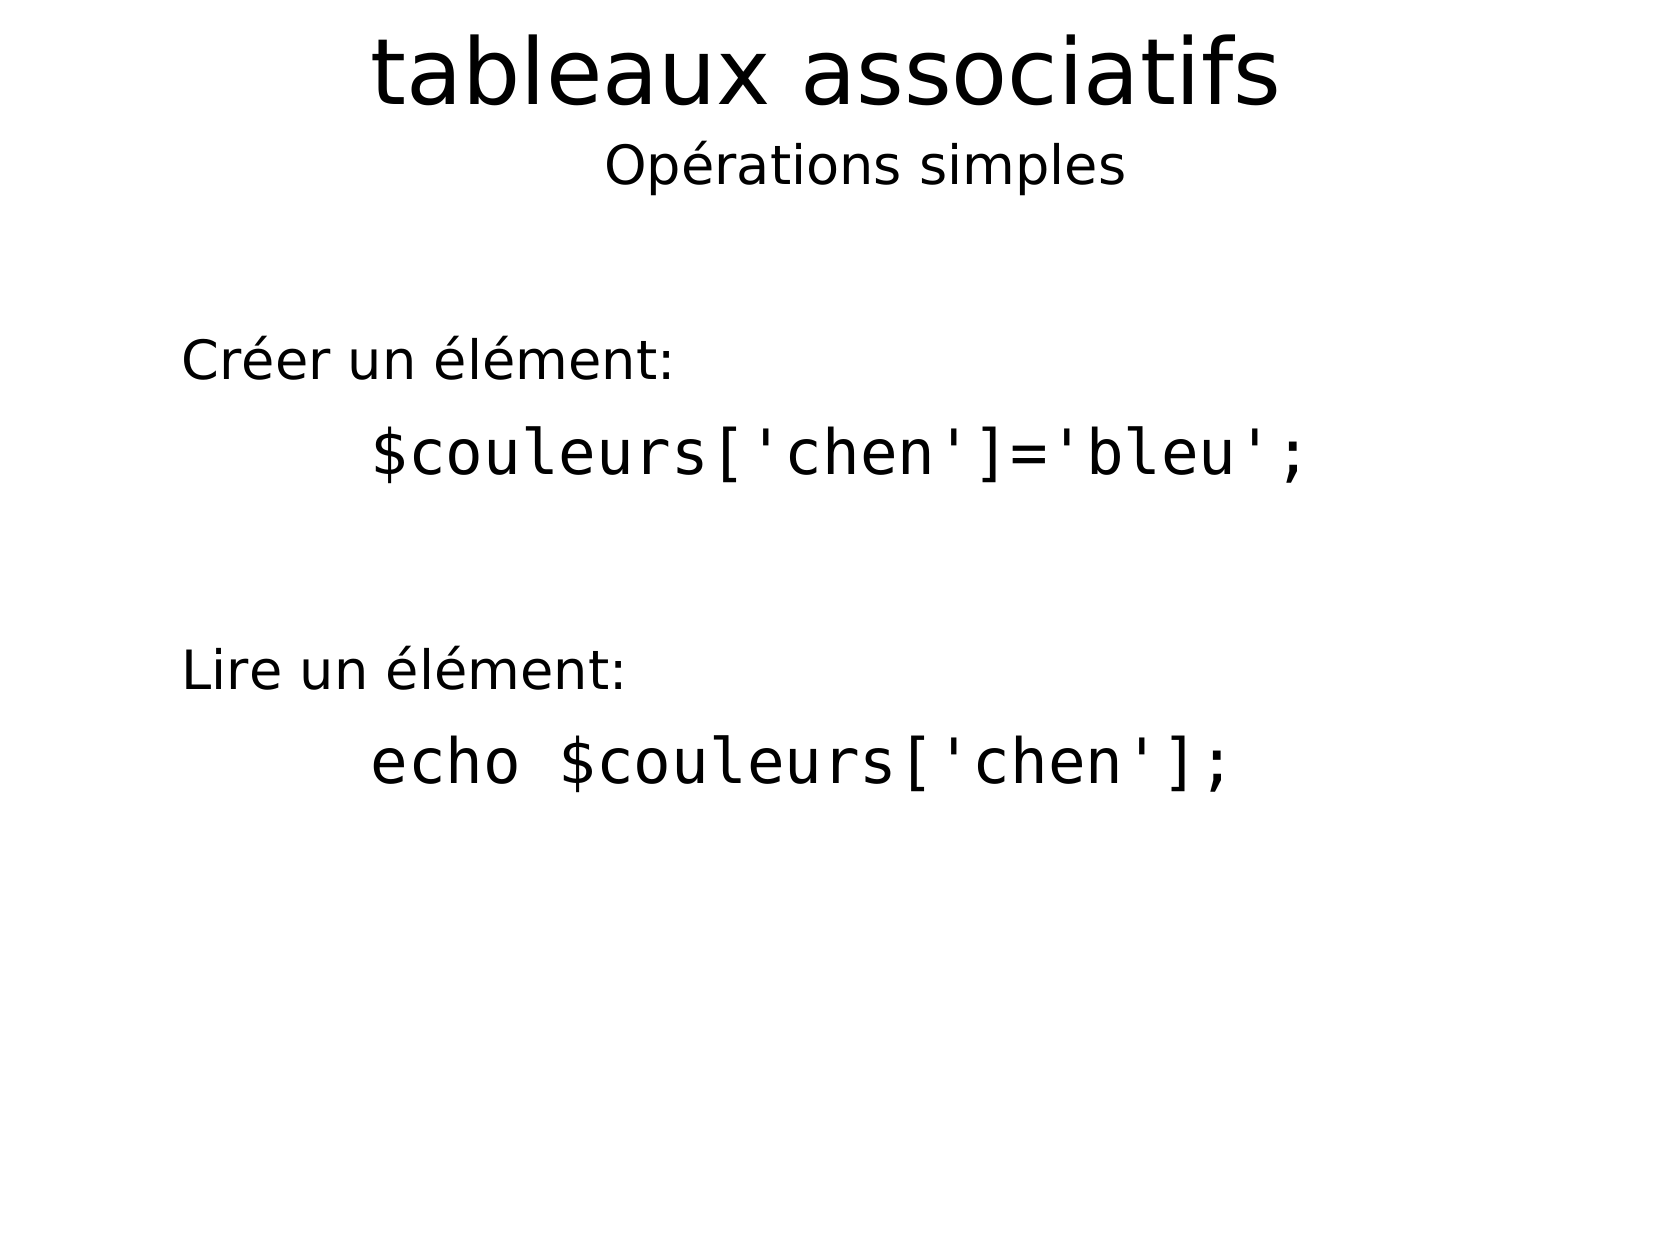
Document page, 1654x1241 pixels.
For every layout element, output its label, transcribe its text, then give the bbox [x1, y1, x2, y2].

text_box Créer un élément: [181, 329, 627, 393]
text_box $couleurs['chen']='bleu'; [370, 416, 1315, 490]
text_box echo $couleurs['chen']; [370, 725, 1239, 799]
text_box Opérations simples [604, 133, 1075, 198]
title tableaux associatifs [0, 11, 1654, 134]
text_box Lire un élément: [181, 639, 584, 703]
